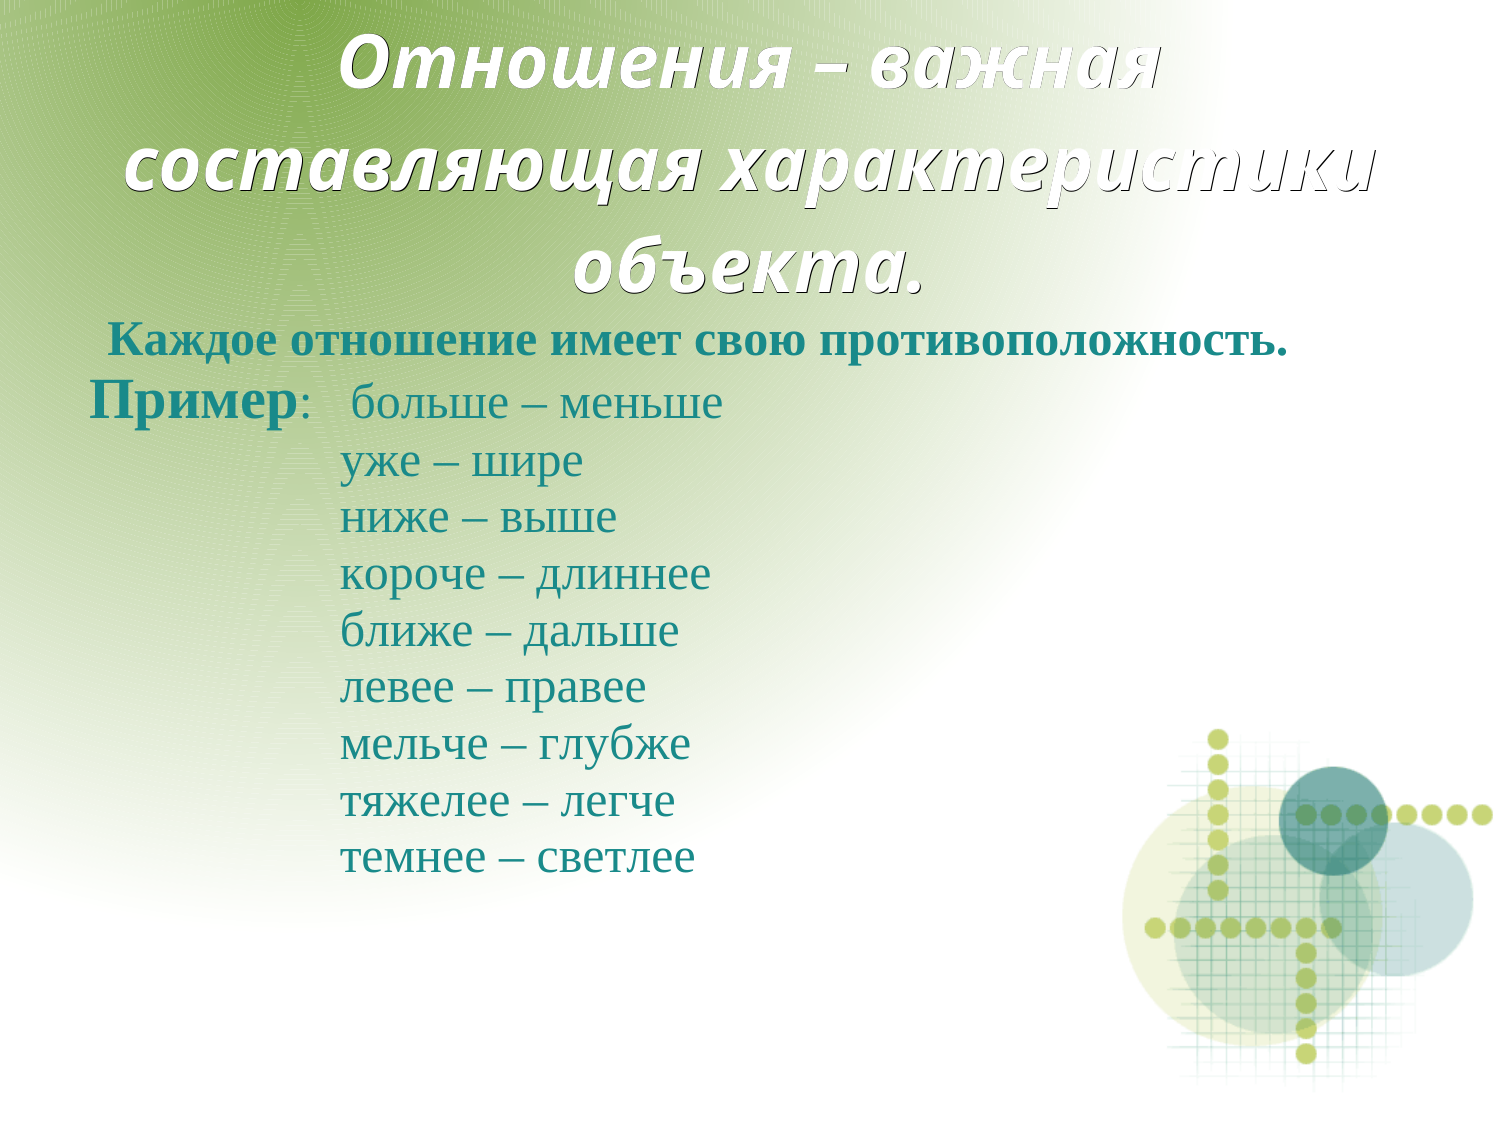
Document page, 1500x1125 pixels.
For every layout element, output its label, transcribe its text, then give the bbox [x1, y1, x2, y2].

title Отношения – важная составляющая характеристики объекта. [75, 18, 1426, 305]
list Каждое отношение имеет свою противоположность. Пример: больше – меньше уже – шире ниже – выше короче – длиннее ближе – дальше левее – правее мельче – глубже тяжелее – легче темнее – светлее [75, 312, 1426, 988]
picture [1110, 718, 1500, 1098]
